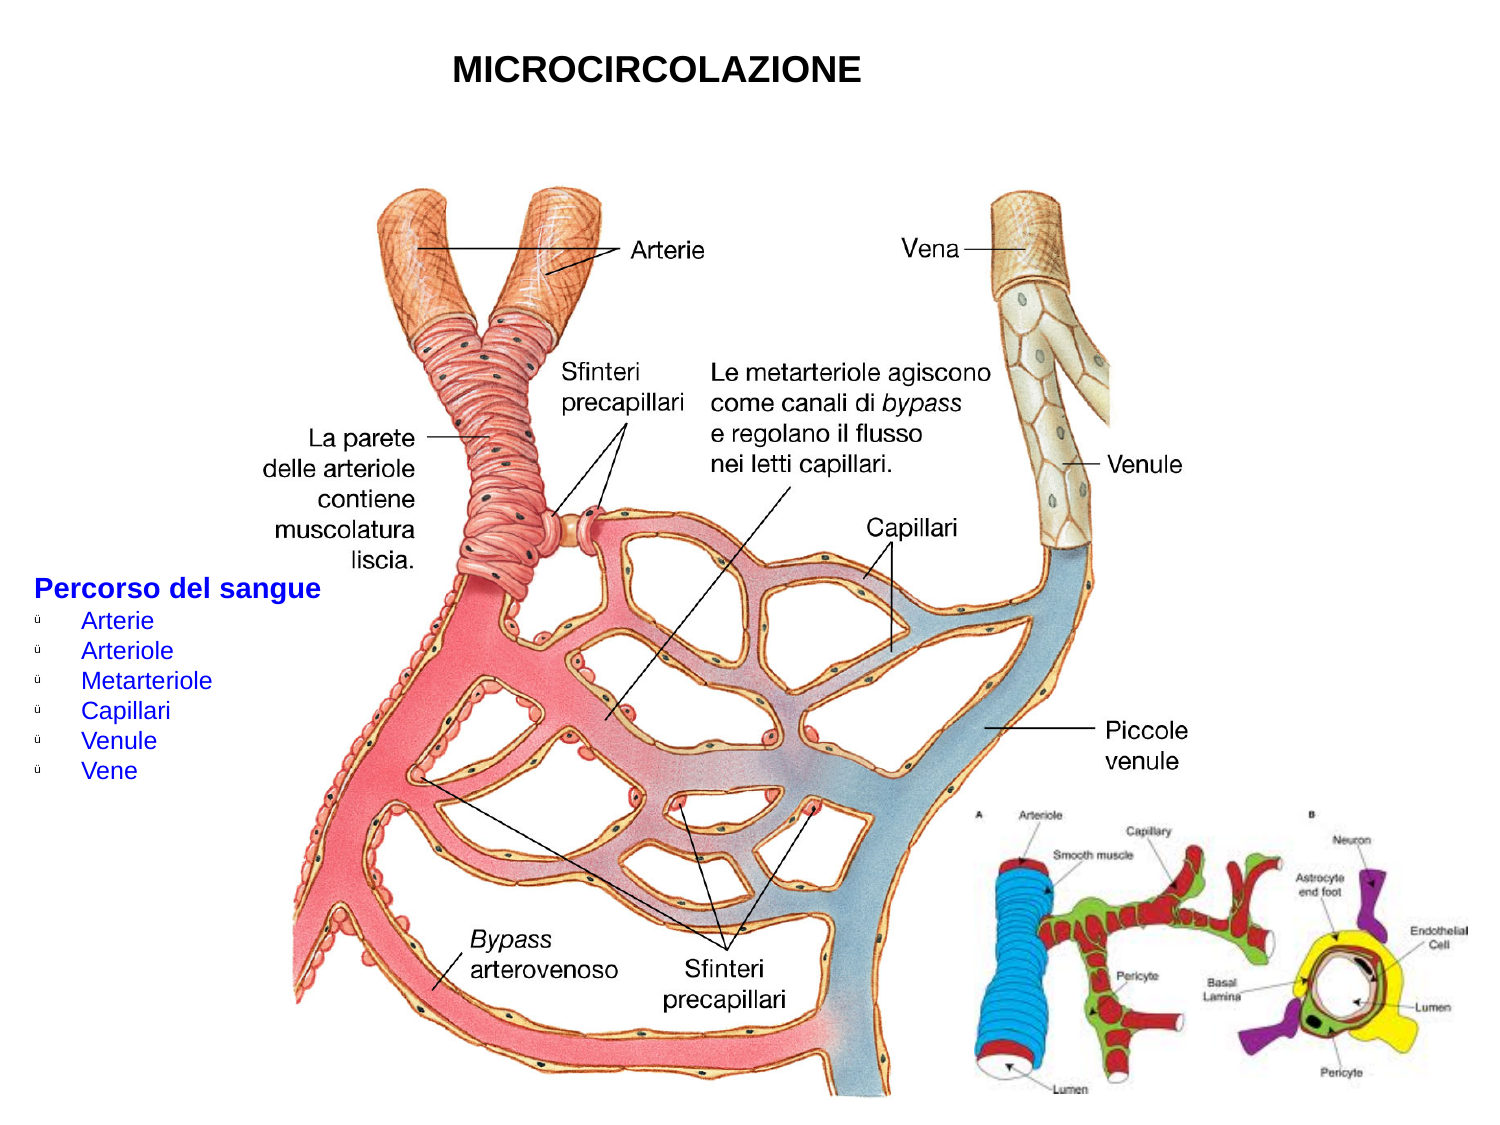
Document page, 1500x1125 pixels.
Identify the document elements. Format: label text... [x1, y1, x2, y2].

text_box MICROCIRCOLAZIONE [437, 37, 1050, 98]
text_box Percorso del sangue Arterie Arteriole Metarteriole Capillari Venule Vene [19, 562, 337, 792]
picture [262, 162, 1468, 1100]
